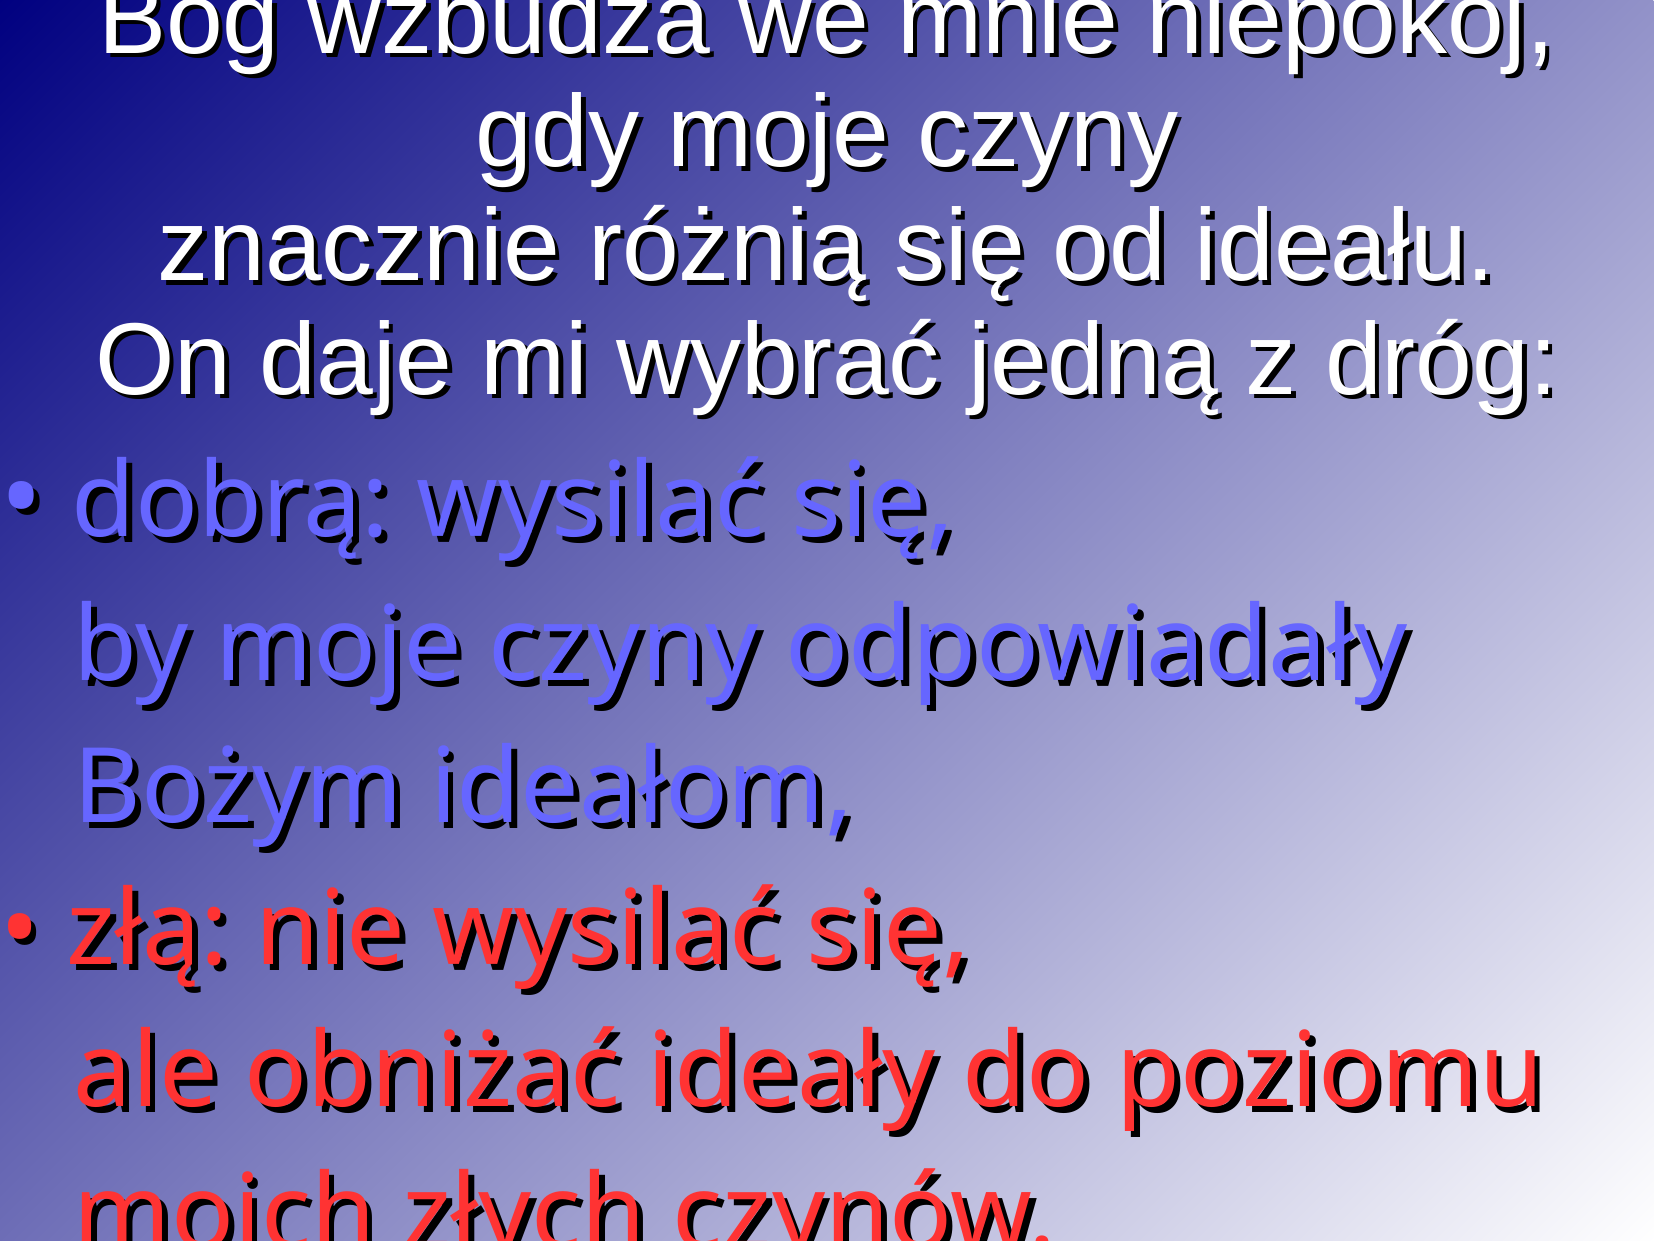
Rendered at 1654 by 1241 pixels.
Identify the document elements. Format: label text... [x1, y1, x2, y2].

subtitle Bóg wzbudza we mnie niepokój, gdy moje czyny znacznie różnią się od ideału. On daje mi wybrać jedną z dróg: • dobrą: wysilać się, by moje czyny odpowiadały Bożym ideałom, • złą: nie wysilać się, ale obniżać ideały do poziomu moich złych czynów. [0, 10, 1654, 1230]
